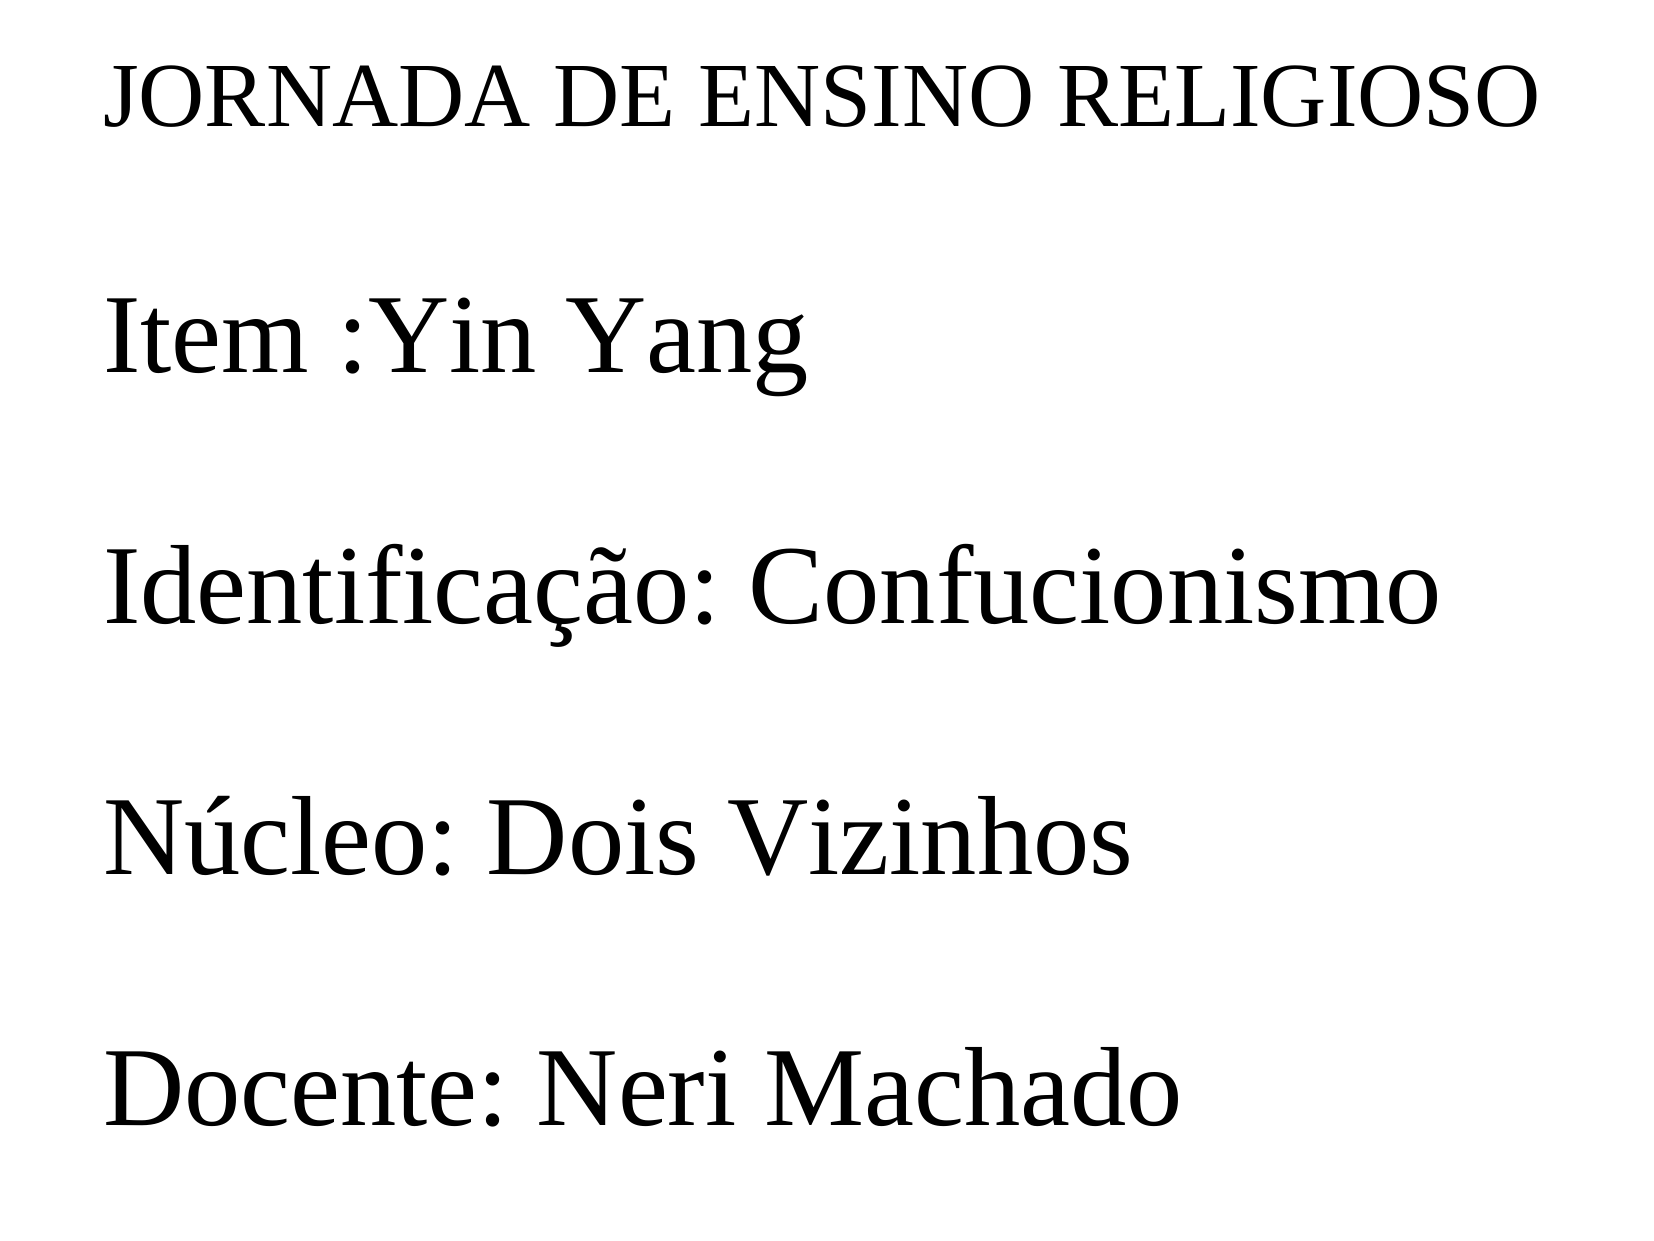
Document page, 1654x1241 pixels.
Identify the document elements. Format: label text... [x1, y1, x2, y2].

text_box JORNADA DE ENSINO RELIGIOSO Item :Yin Yang Identificação: Confucionismo Núcleo: Dois Vizinhos Docente: Neri Machado [88, 29, 1654, 1174]
